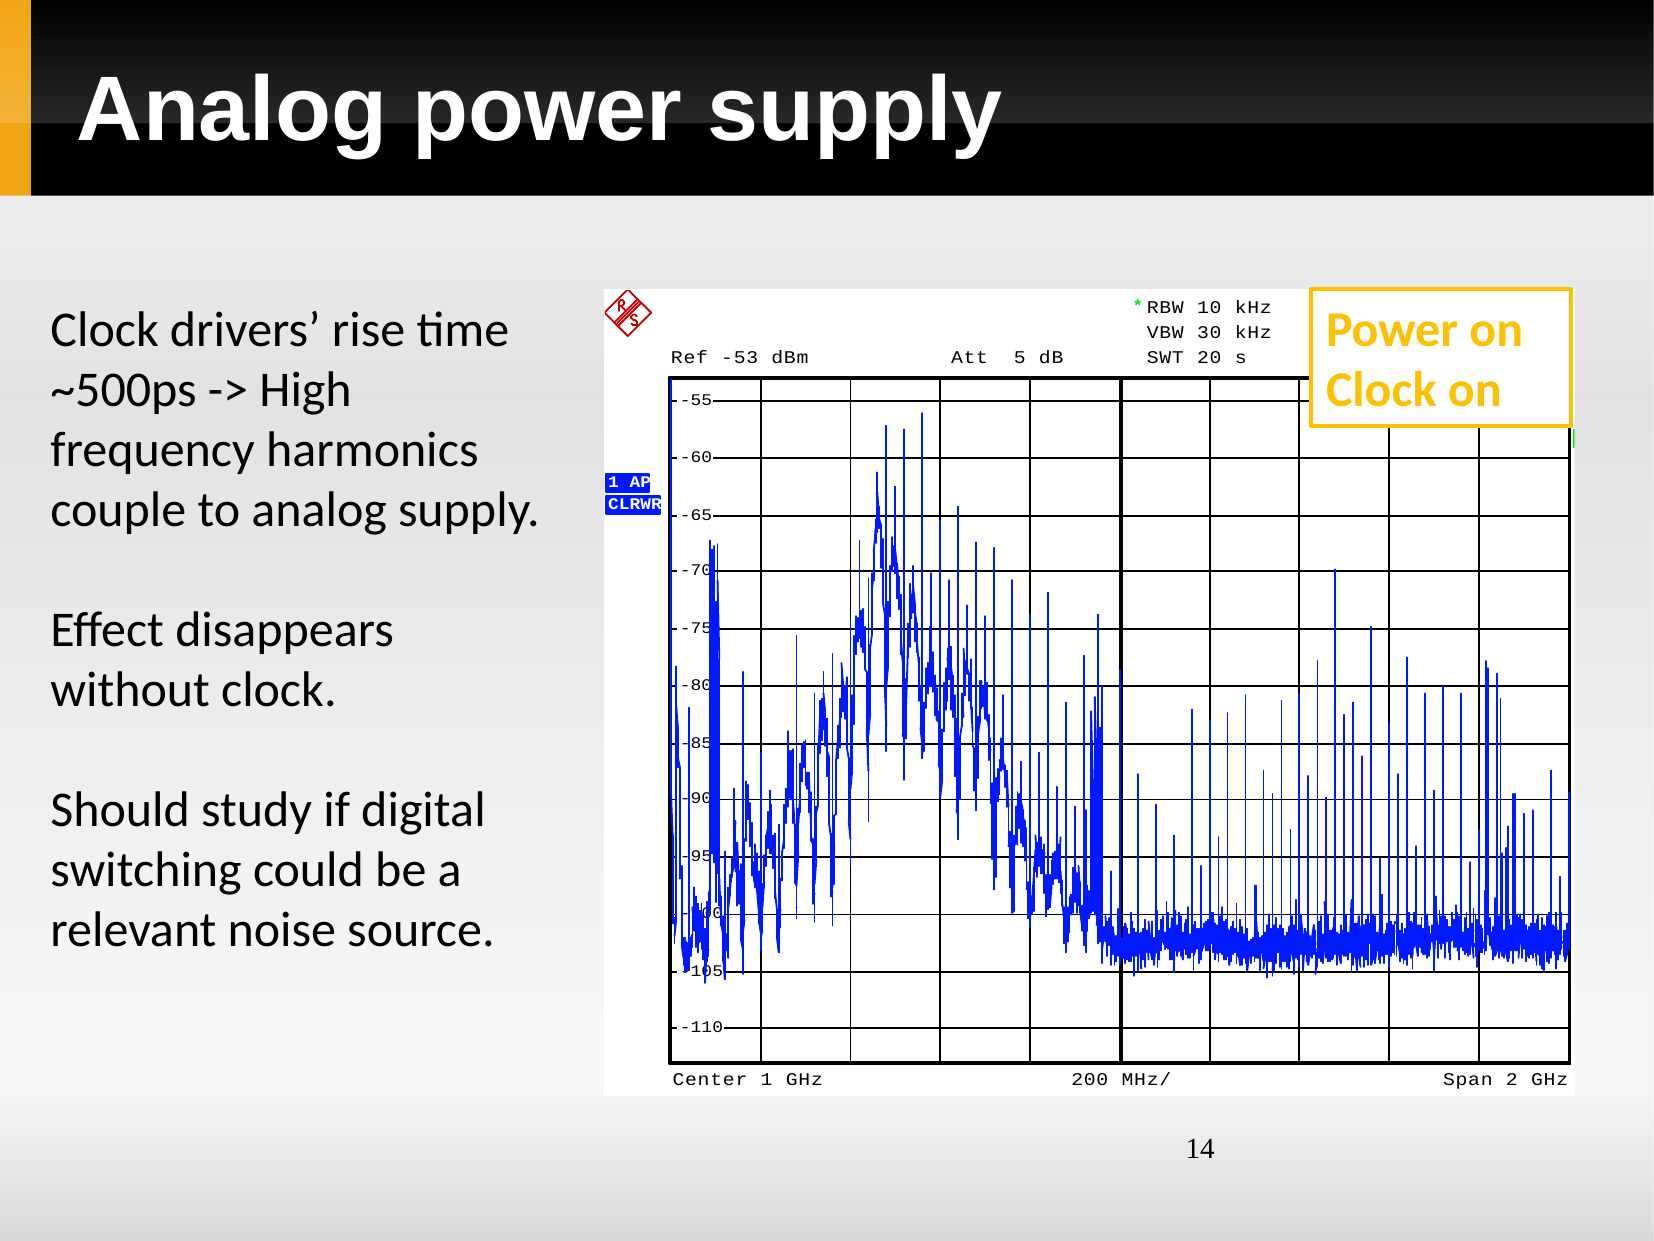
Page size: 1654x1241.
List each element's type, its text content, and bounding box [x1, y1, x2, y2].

text_box Clock drivers’ rise time ~500ps -> High frequency harmonics couple to analog supply. Effect disappears without clock. Should study if digital switching could be a relevant noise source. [35, 289, 579, 971]
picture [604, 289, 1575, 1096]
text_box Power on Clock on [1311, 289, 1571, 426]
title Analog power supply [76, 7, 1565, 200]
text_box [1185, 1129, 1571, 1216]
